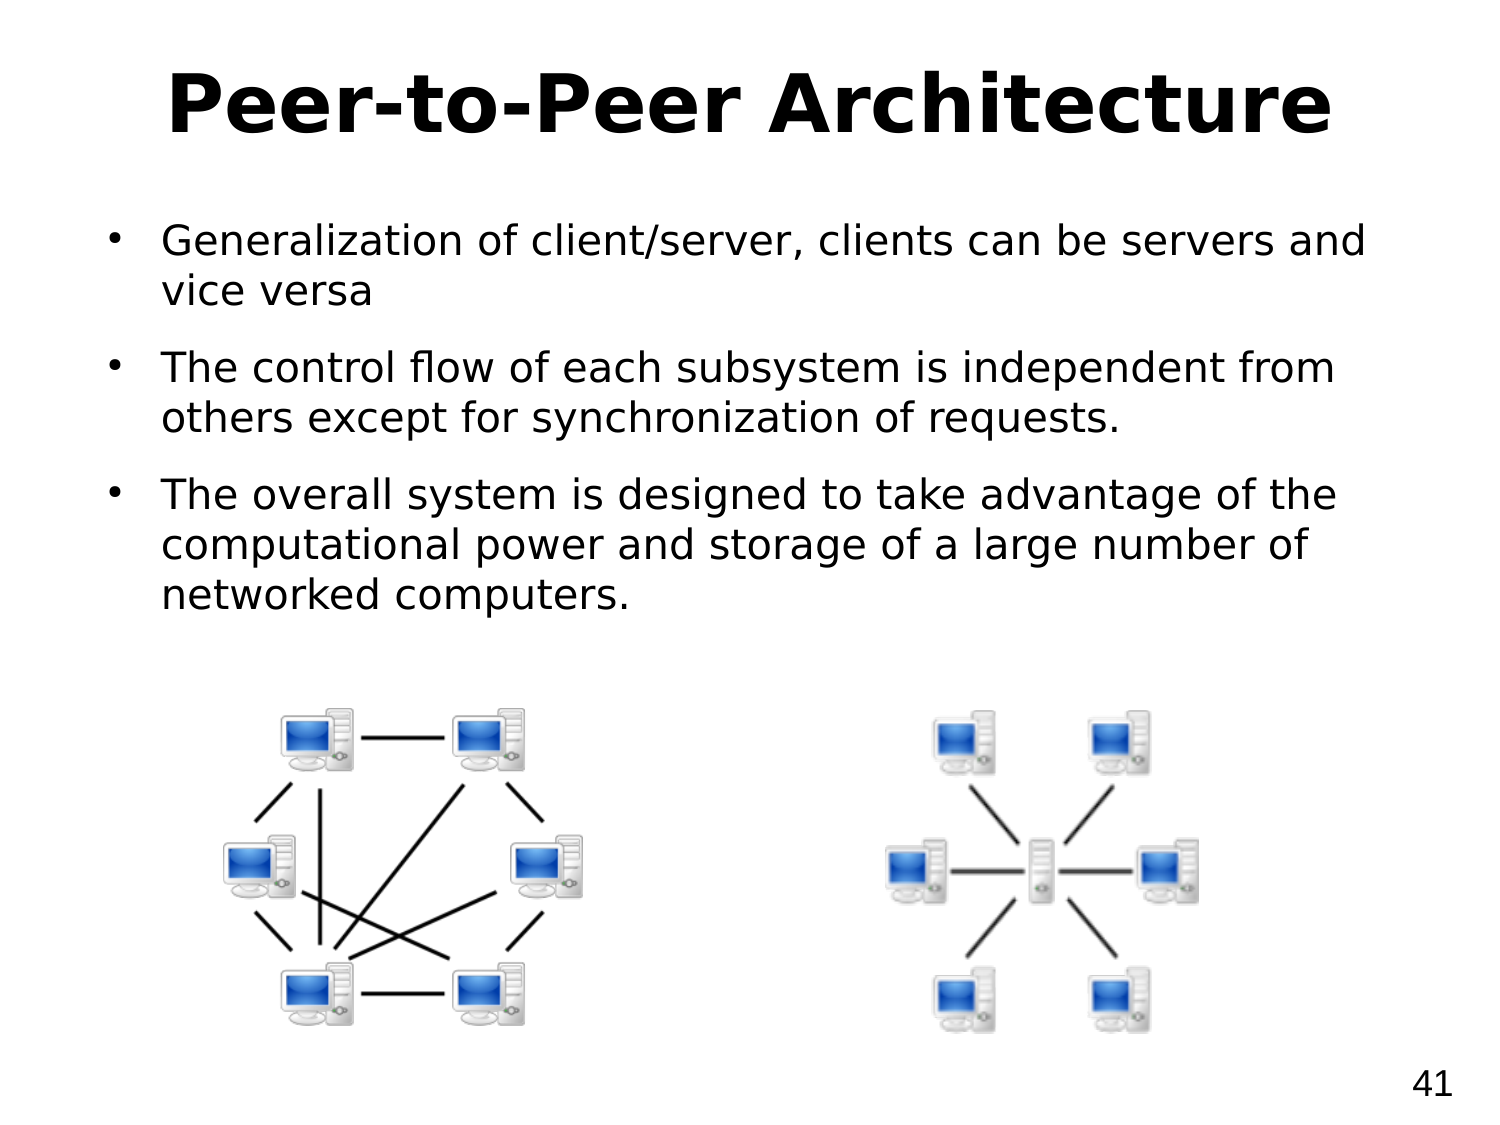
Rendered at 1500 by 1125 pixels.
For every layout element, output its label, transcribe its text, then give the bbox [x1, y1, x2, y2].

picture [223, 708, 583, 1027]
picture [885, 710, 1199, 1034]
title Peer-to-Peer Architecture [75, 44, 1425, 177]
list Generalization of client/server, clients can be servers and vice versa The control flow of each subsystem is independent from others except for synchronization of requests. The overall system is designed to take advantage of the computational power and storage of a large number of networked computers. [75, 206, 1425, 650]
